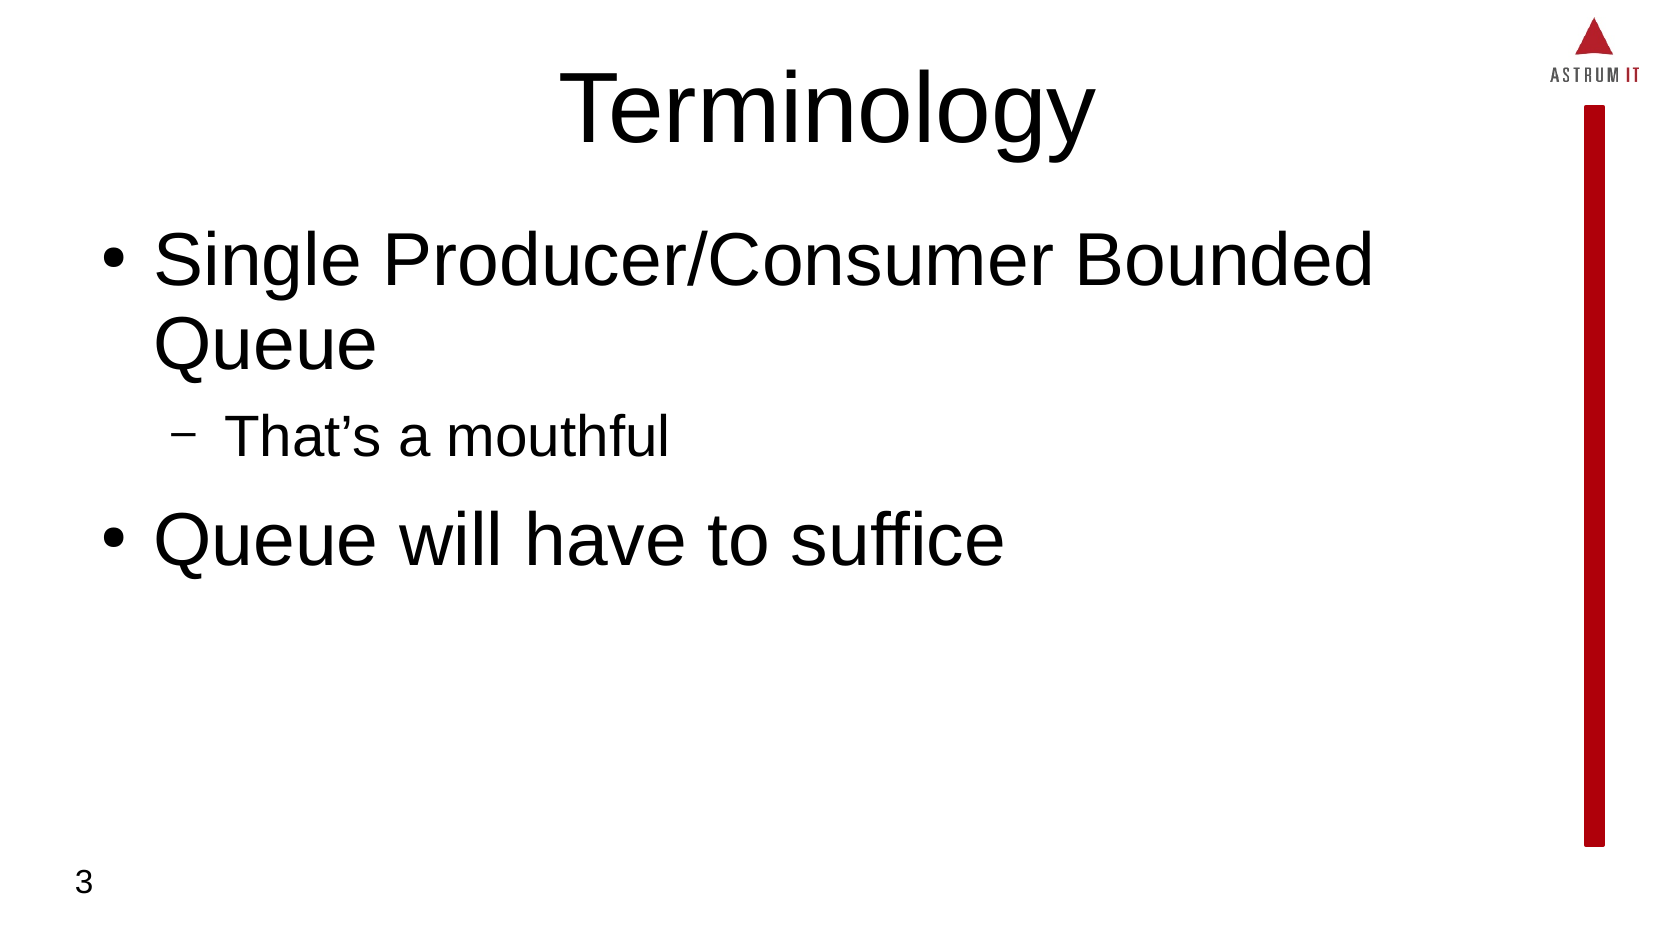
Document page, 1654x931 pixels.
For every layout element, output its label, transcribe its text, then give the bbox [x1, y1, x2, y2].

list Single Producer/Consumer Bounded Queue That’s a mouthful Queue will have to suffice [82, 217, 1571, 757]
title Terminology [114, 30, 1541, 186]
picture [1550, 17, 1639, 82]
